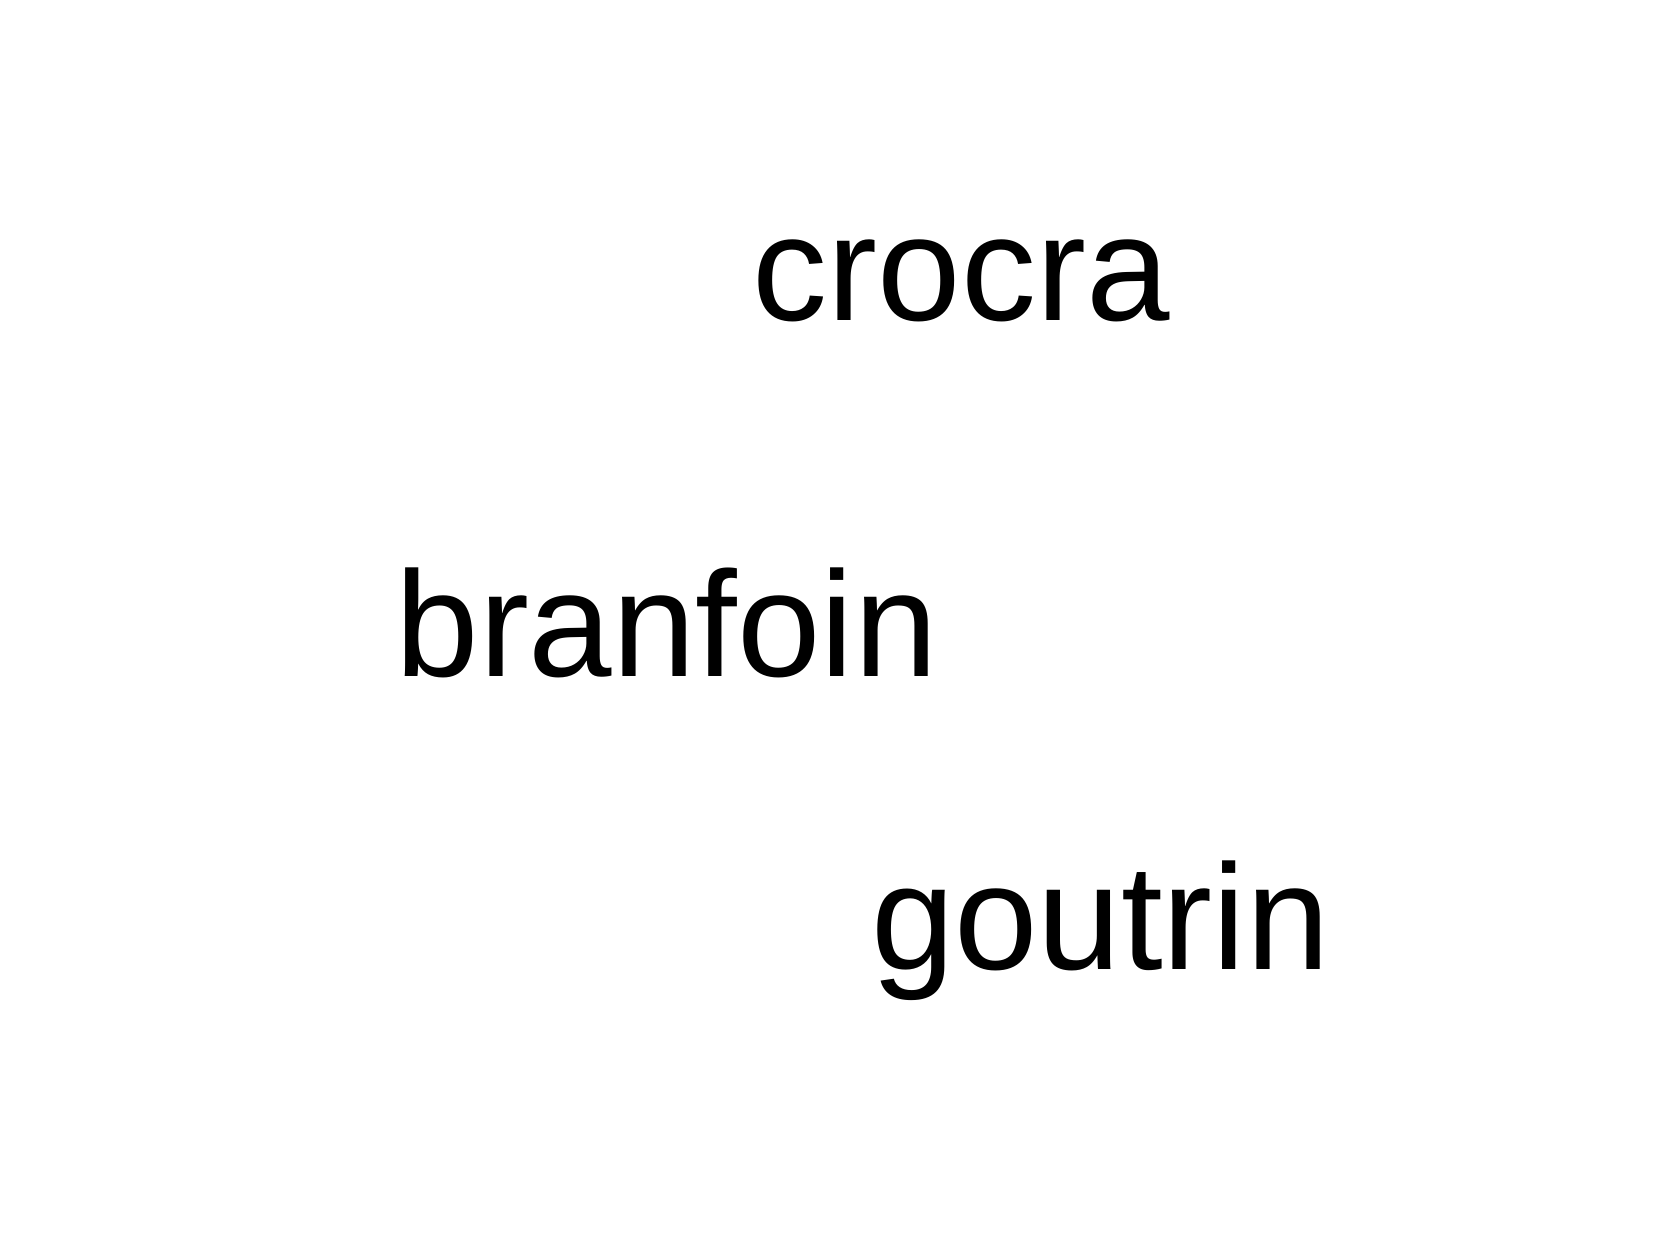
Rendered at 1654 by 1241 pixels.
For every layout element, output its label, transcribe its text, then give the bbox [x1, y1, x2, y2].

text_box branfoin [380, 533, 1279, 717]
text_box crocra [738, 177, 1211, 360]
text_box goutrin [856, 826, 1359, 1010]
